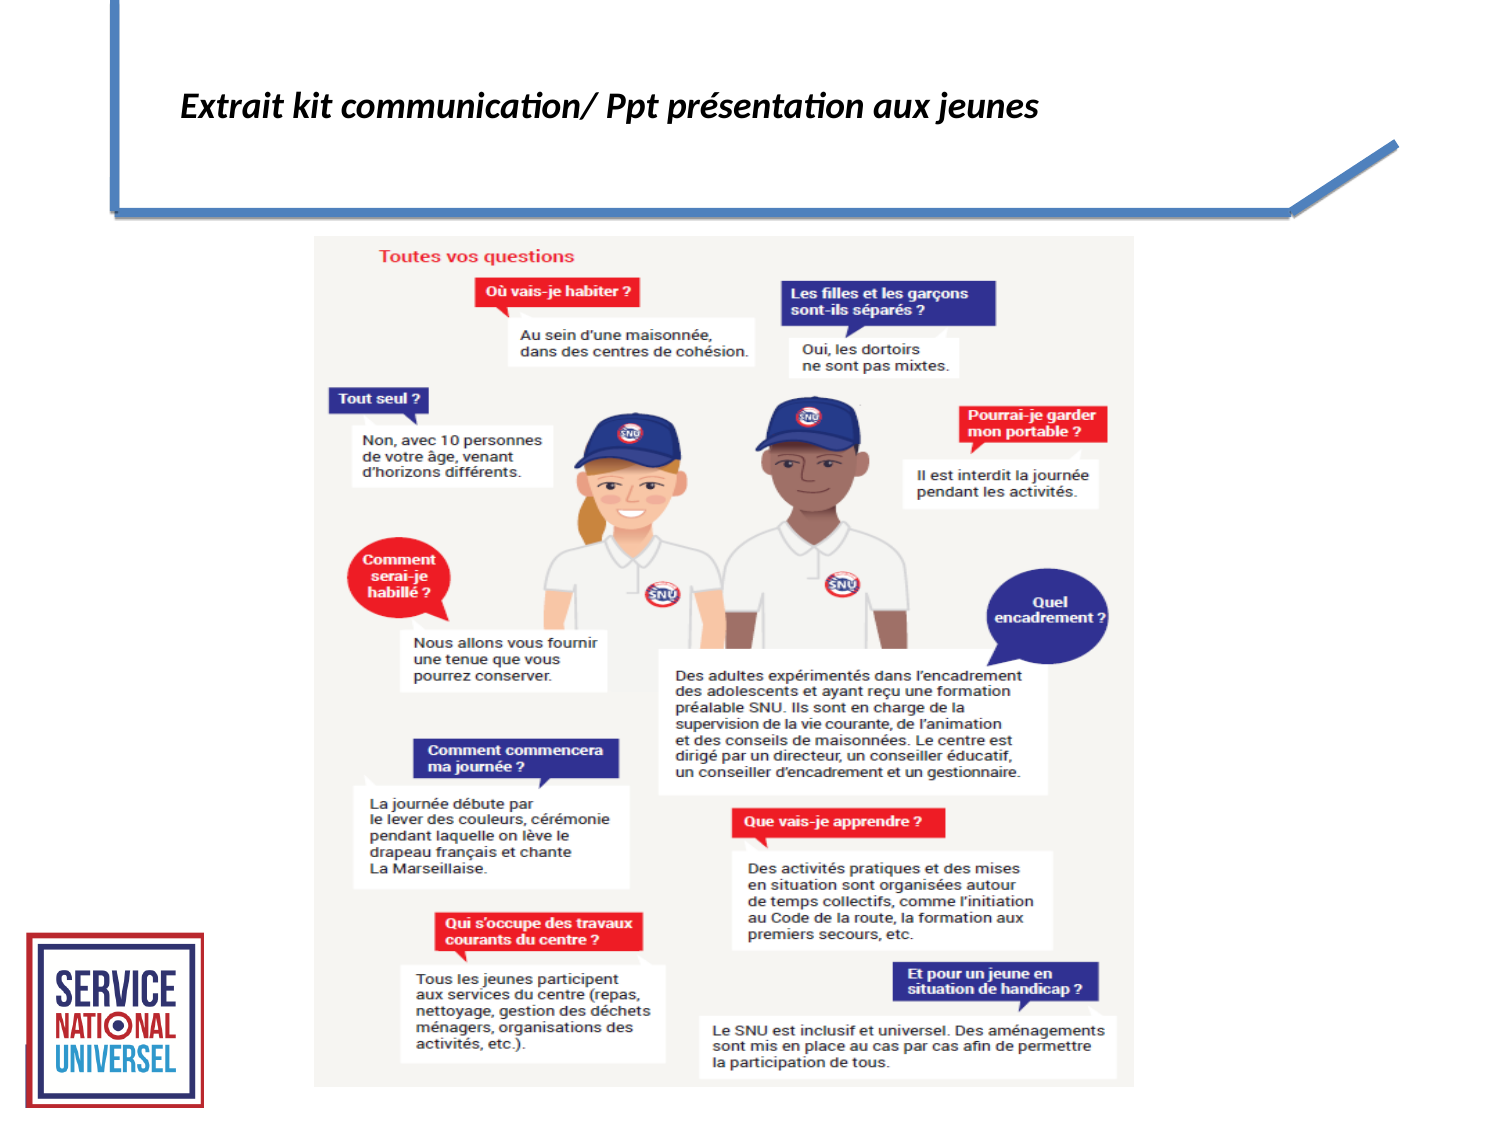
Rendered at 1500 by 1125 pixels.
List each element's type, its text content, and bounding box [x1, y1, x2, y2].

picture [314, 236, 1134, 1087]
picture [25, 931, 204, 1108]
text_box Extrait kit communication/ Ppt présentation aux jeunes [165, 82, 1158, 173]
